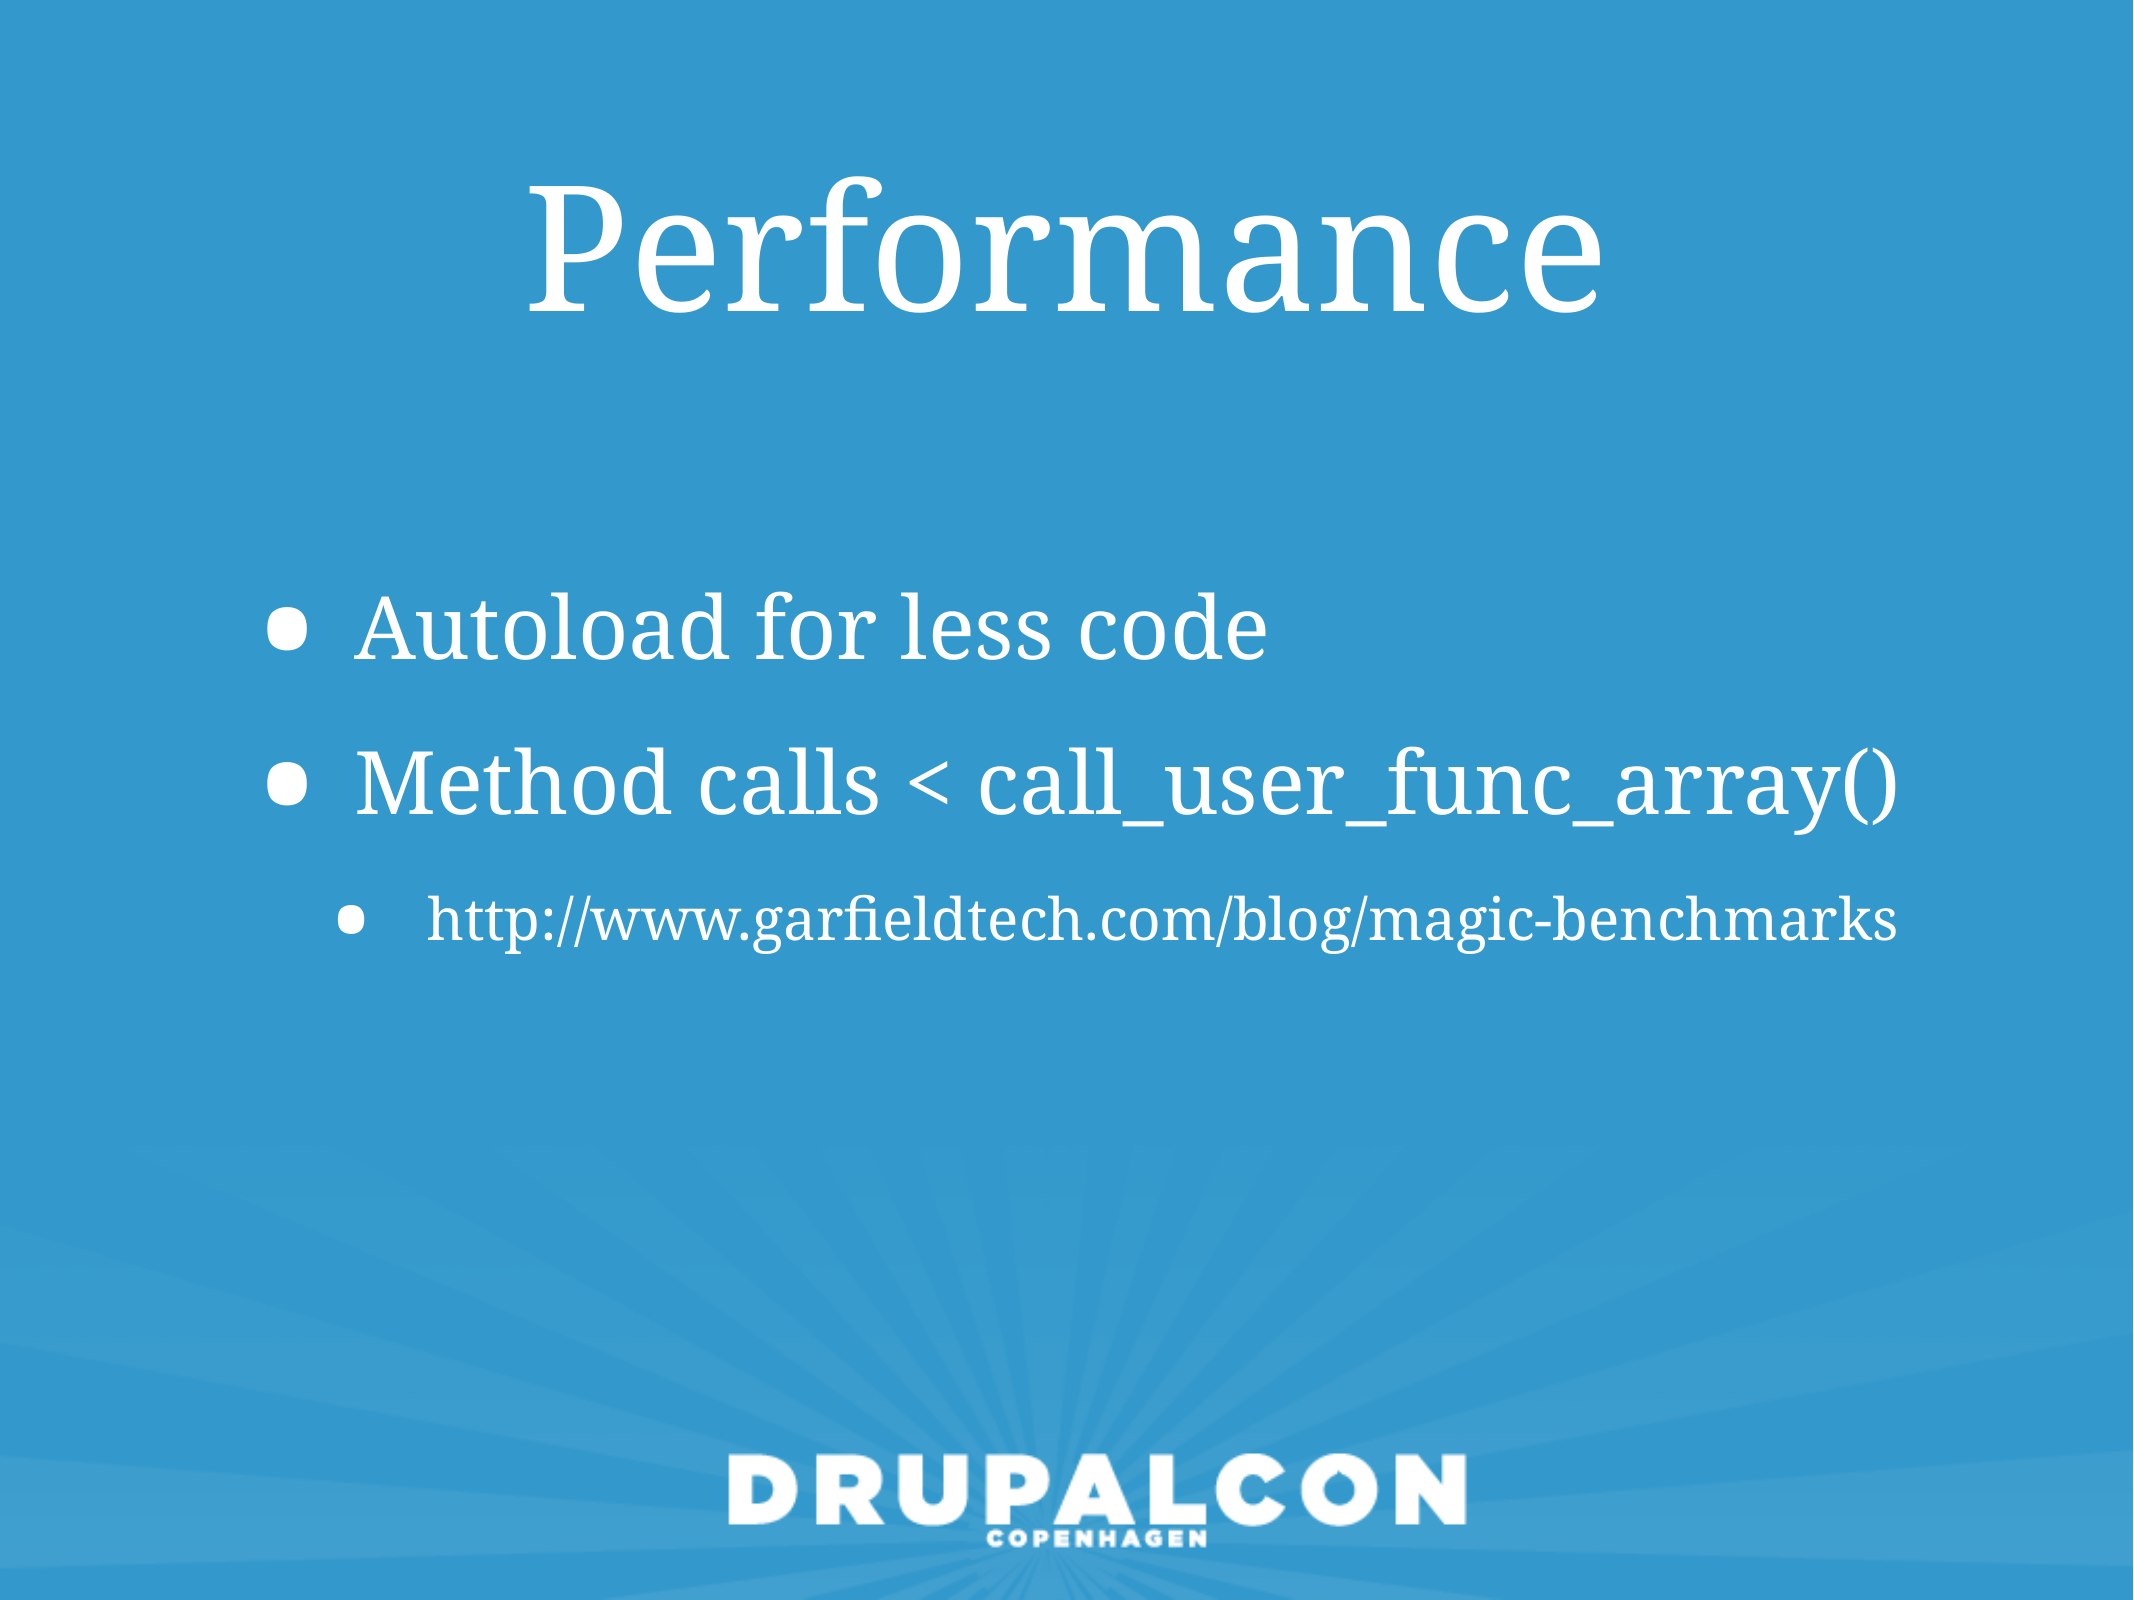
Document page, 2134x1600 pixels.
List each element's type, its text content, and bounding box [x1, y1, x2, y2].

picture [0, 0, 2134, 1600]
title Performance [208, 22, 1925, 224]
list Autoload for less code Method calls < call_user_func_array() http://www.garfieldtech.com/blog/magic-benchmarks [208, 224, 2026, 1300]
